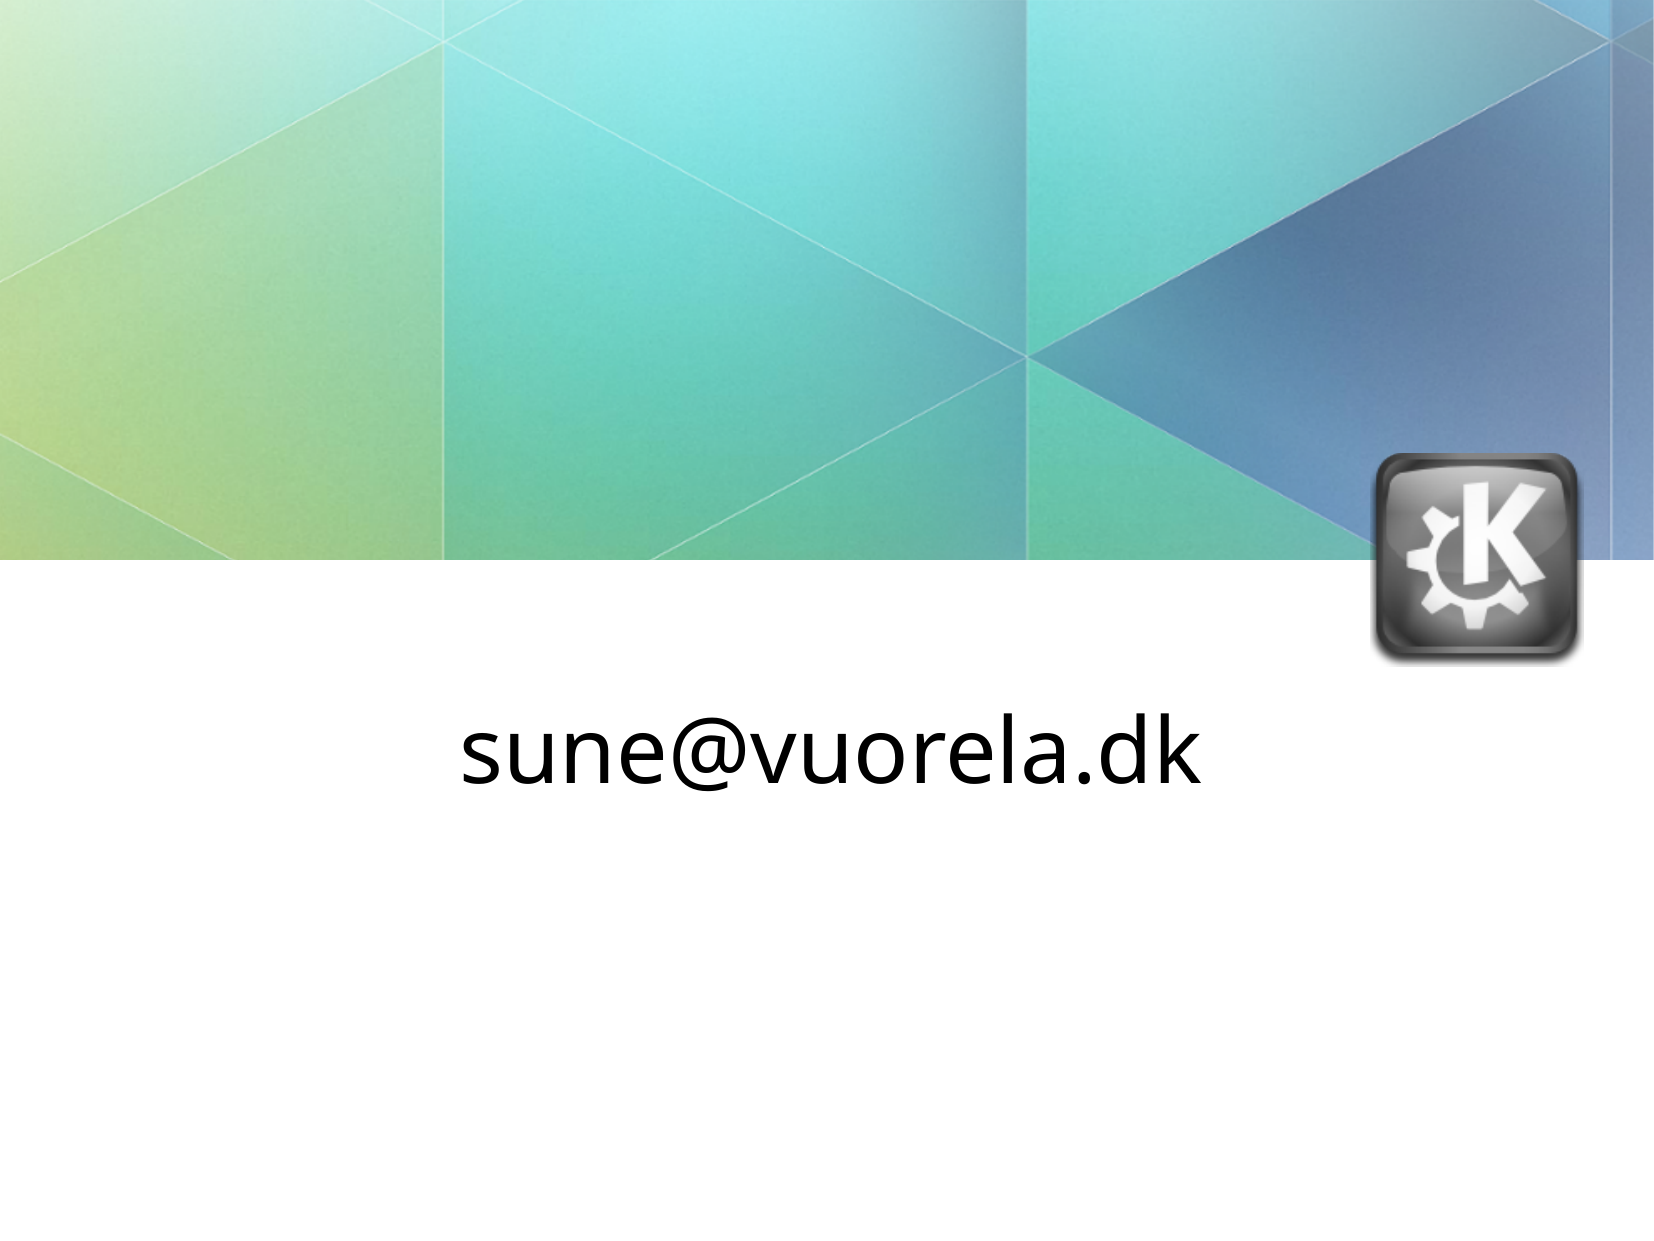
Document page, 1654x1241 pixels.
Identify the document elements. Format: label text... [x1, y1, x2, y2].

picture [0, 0, 1654, 560]
title sune@vuorela.dk [86, 641, 1576, 856]
